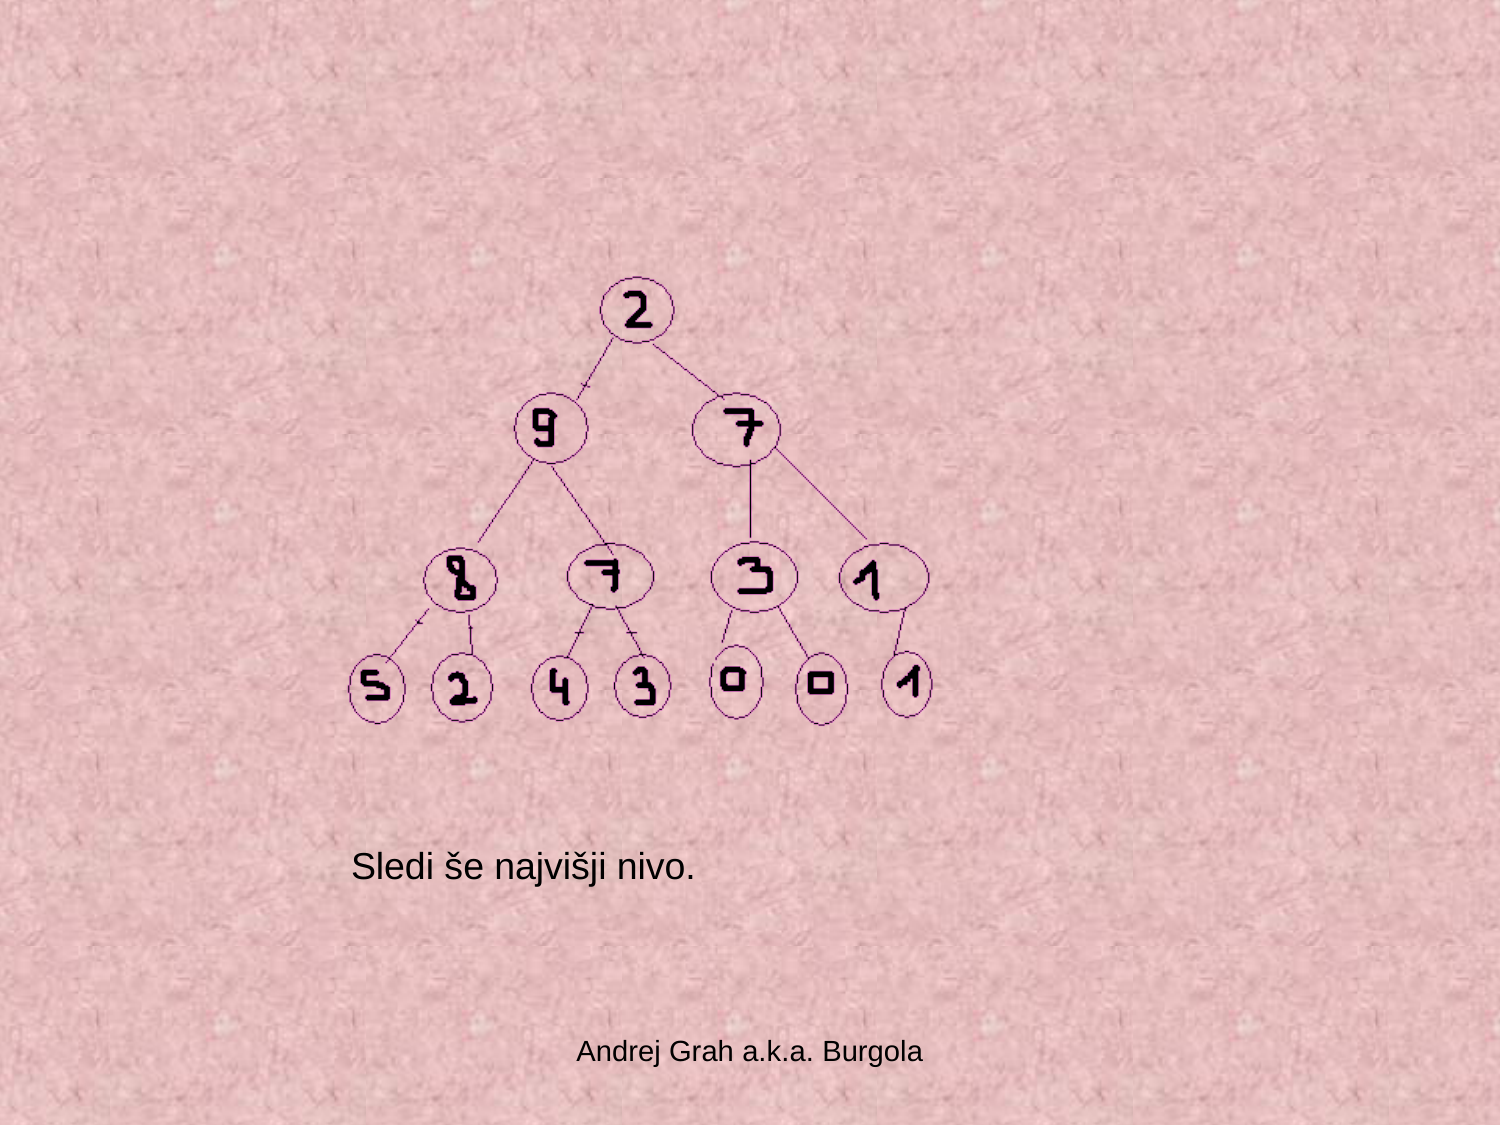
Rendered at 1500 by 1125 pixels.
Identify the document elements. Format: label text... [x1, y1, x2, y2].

text_box Sledi še najvišji nivo. [336, 834, 1199, 895]
text_box Andrej Grah a.k.a. Burgola [512, 1024, 988, 1103]
picture [0, 0, 1500, 1125]
